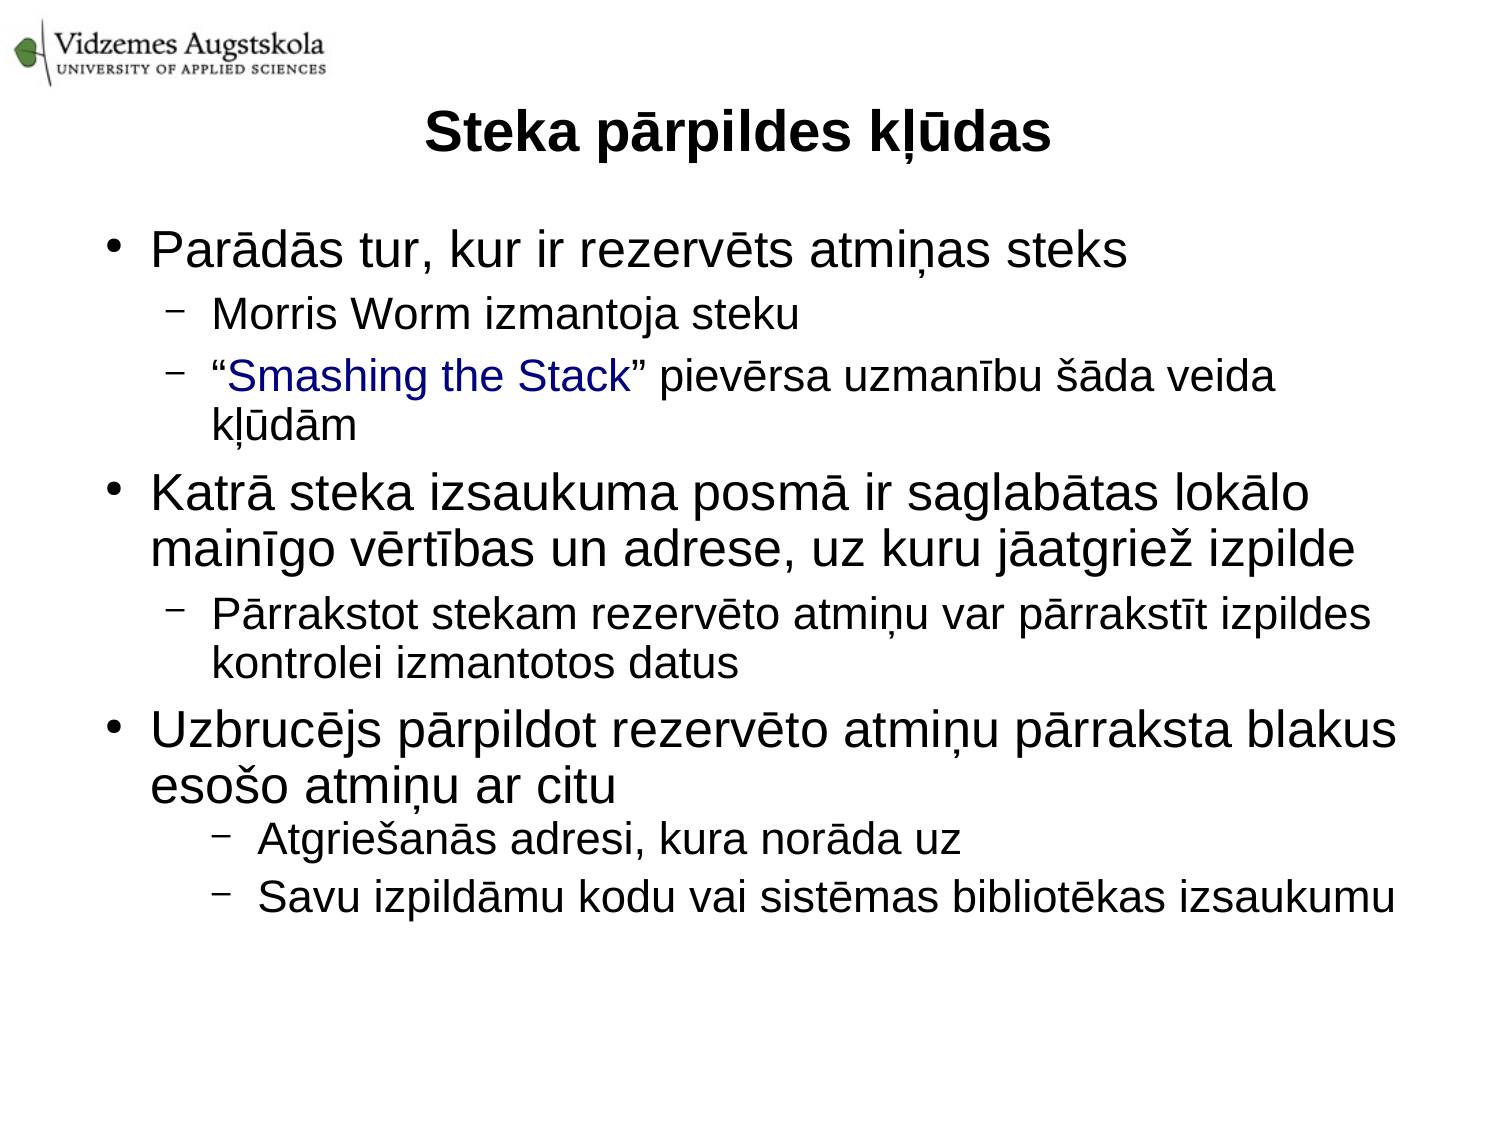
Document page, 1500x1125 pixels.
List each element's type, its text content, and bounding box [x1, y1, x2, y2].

title Steka pārpildes kļūdas [85, 87, 1372, 177]
picture [5, 2, 334, 102]
list Parādās tur, kur ir rezervēts atmiņas steks Morris Worm izmantoja steku “Smashing the Stack” pievērsa uzmanību šāda veida kļūdām Katrā steka izsaukuma posmā ir saglabātas lokālo mainīgo vērtības un adrese, uz kuru jāatgriež izpilde Pārrakstot stekam rezervēto atmiņu var pārrakstīt izpildes kontrolei izmantotos datus Uzbrucējs pārpildot rezervēto atmiņu pārraksta blakus esošo atmiņu ar citu Atgriešanās adresi, kura norāda uz Savu izpildāmu kodu vai sistēmas bibliotēkas izsaukumu [74, 214, 1424, 1004]
